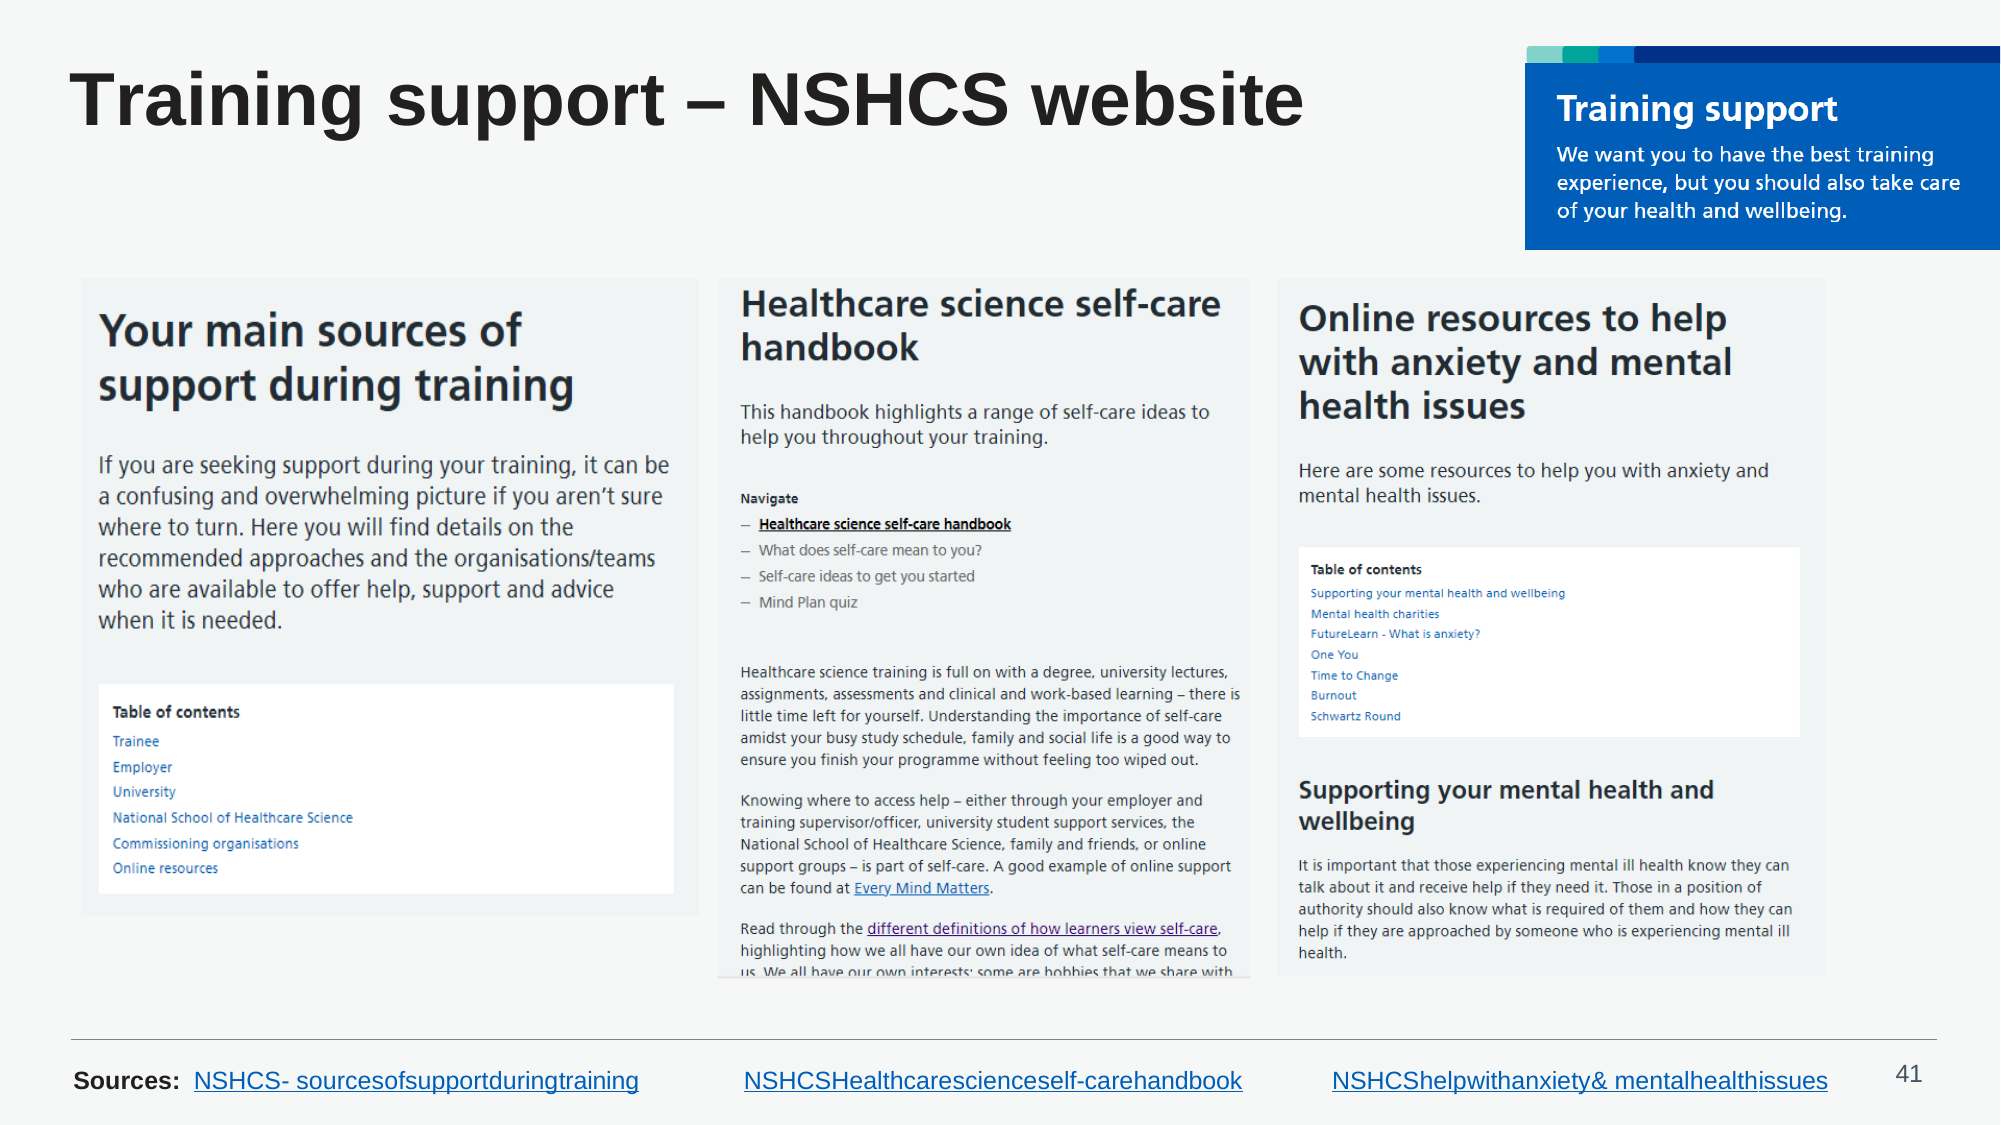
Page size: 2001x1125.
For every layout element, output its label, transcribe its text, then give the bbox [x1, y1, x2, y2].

text_box NSHCS help with anxiety & mental health issues [1329, 1064, 1871, 1098]
picture [718, 278, 1250, 982]
picture [81, 278, 699, 916]
text_box [1889, 1057, 1932, 1091]
title Training support – NSHCS website [67, 48, 1306, 144]
picture [1525, 64, 2000, 250]
text_box Sources: NSHCS - sources of support during training [71, 1064, 677, 1098]
picture [1277, 278, 1825, 976]
text_box NSHCS Healthcare science self-care handbook [741, 1064, 1272, 1098]
